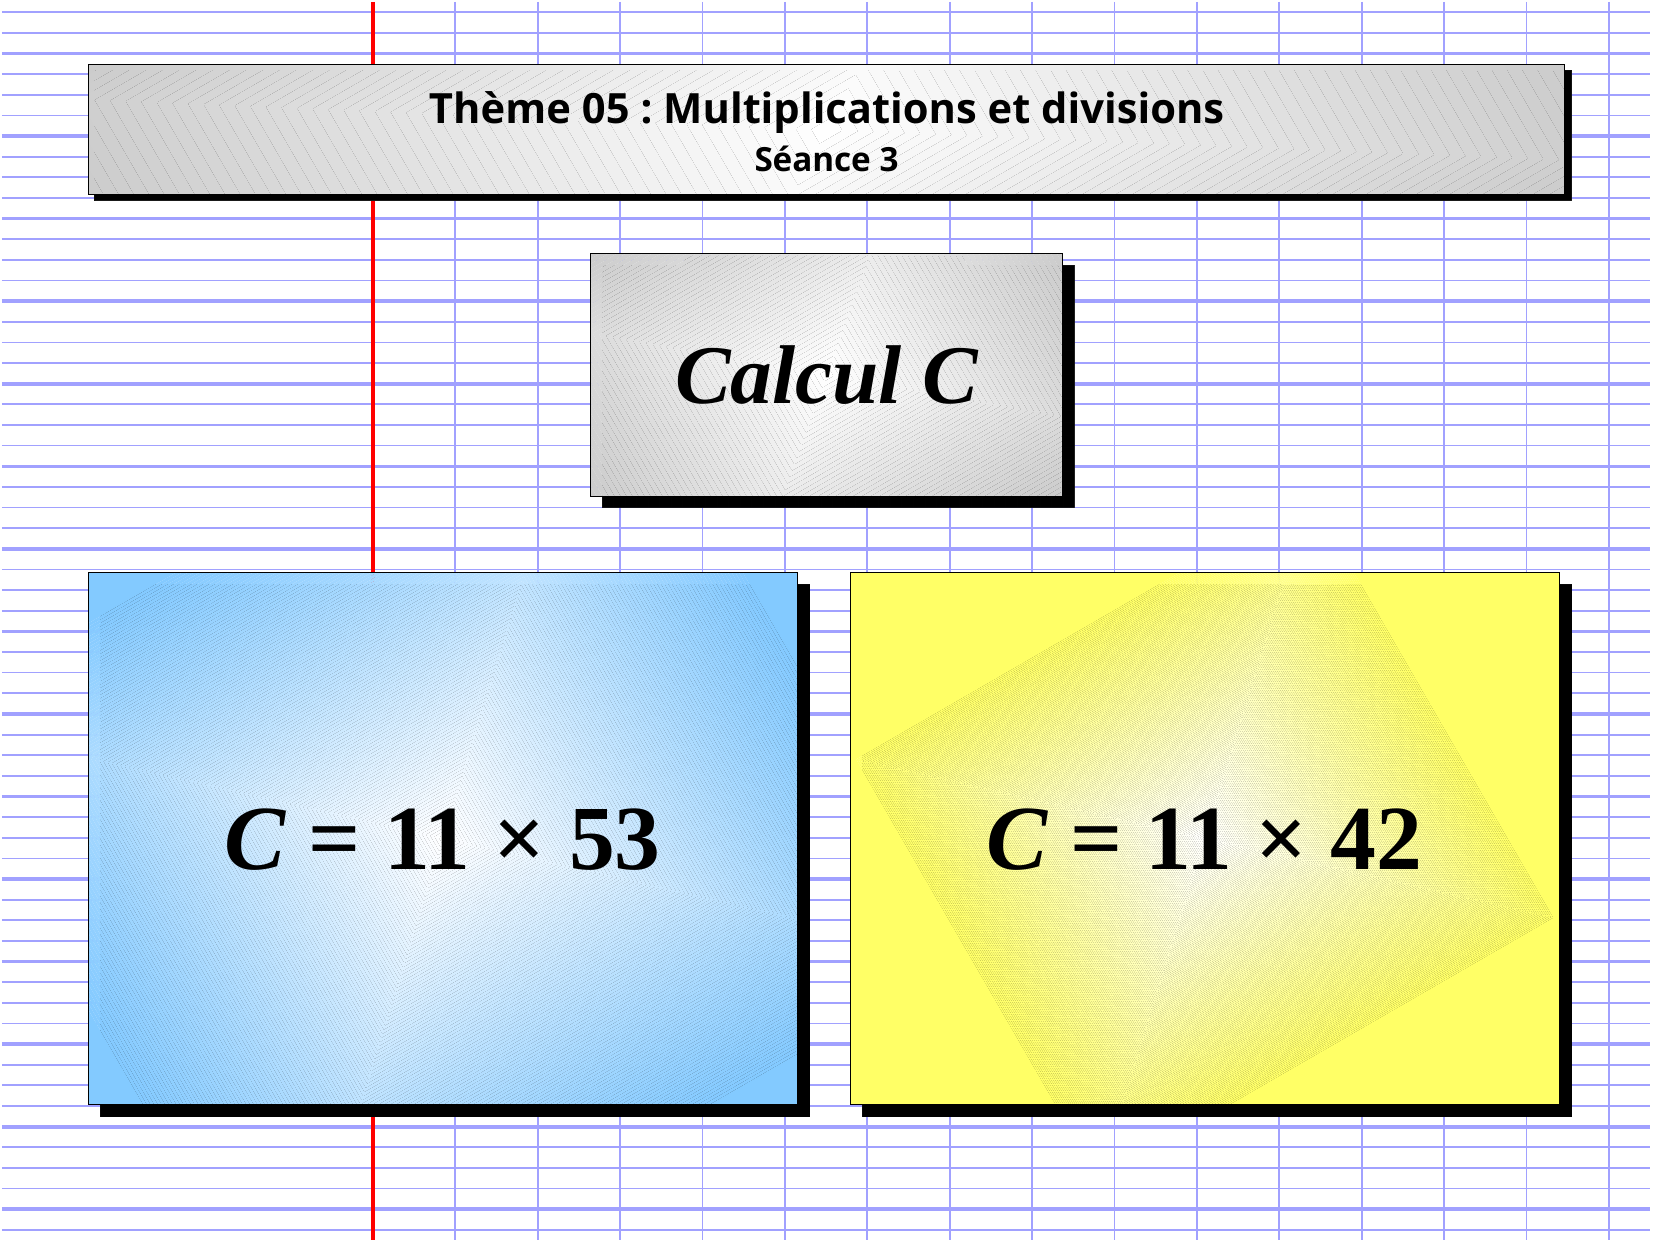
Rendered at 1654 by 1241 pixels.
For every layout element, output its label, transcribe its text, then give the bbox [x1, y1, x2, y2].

picture [0, 0, 1654, 1241]
text_box Thème 05 : Multiplications et divisions Séance 3 [88, 64, 1565, 195]
text_box C = 11 × 53 [88, 572, 798, 1105]
text_box C = 11 × 42 [850, 572, 1560, 1105]
text_box Calcul C [590, 253, 1063, 497]
